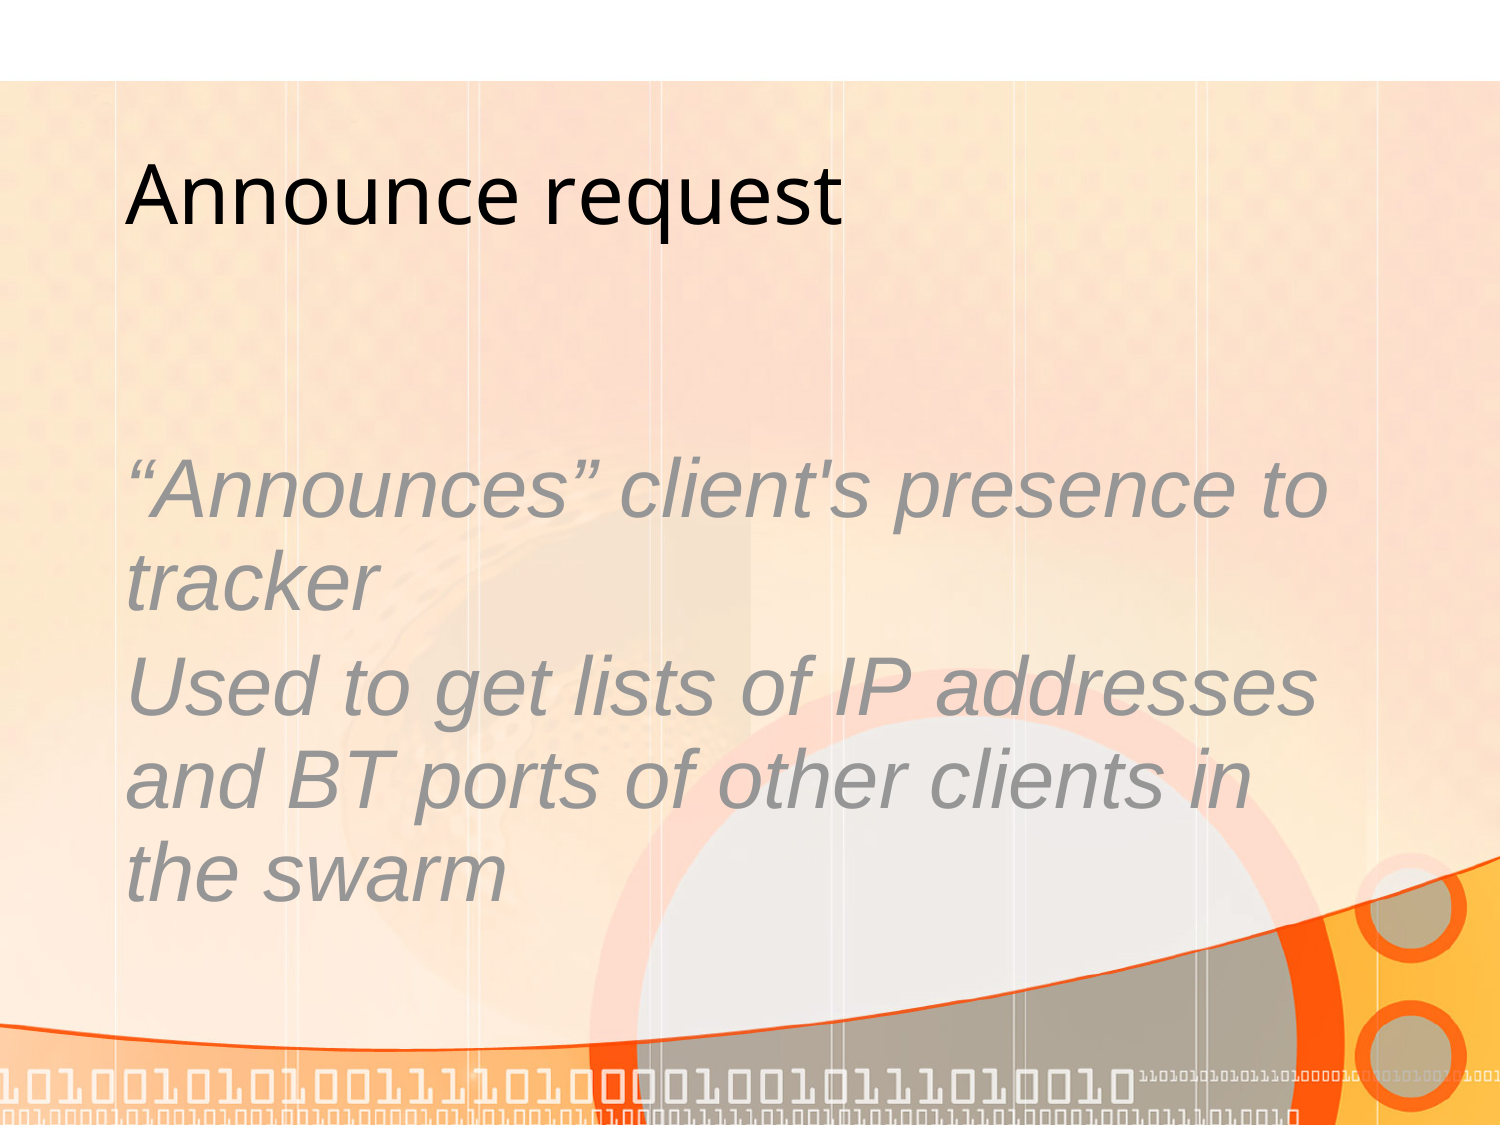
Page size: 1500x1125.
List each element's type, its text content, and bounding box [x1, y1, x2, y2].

title Announce request [125, 84, 1388, 300]
subtitle “Announces” client's presence to tracker Used to get lists of IP addresses and BT ports of other clients in the swarm [125, 363, 1388, 999]
picture [0, 0, 1500, 1125]
